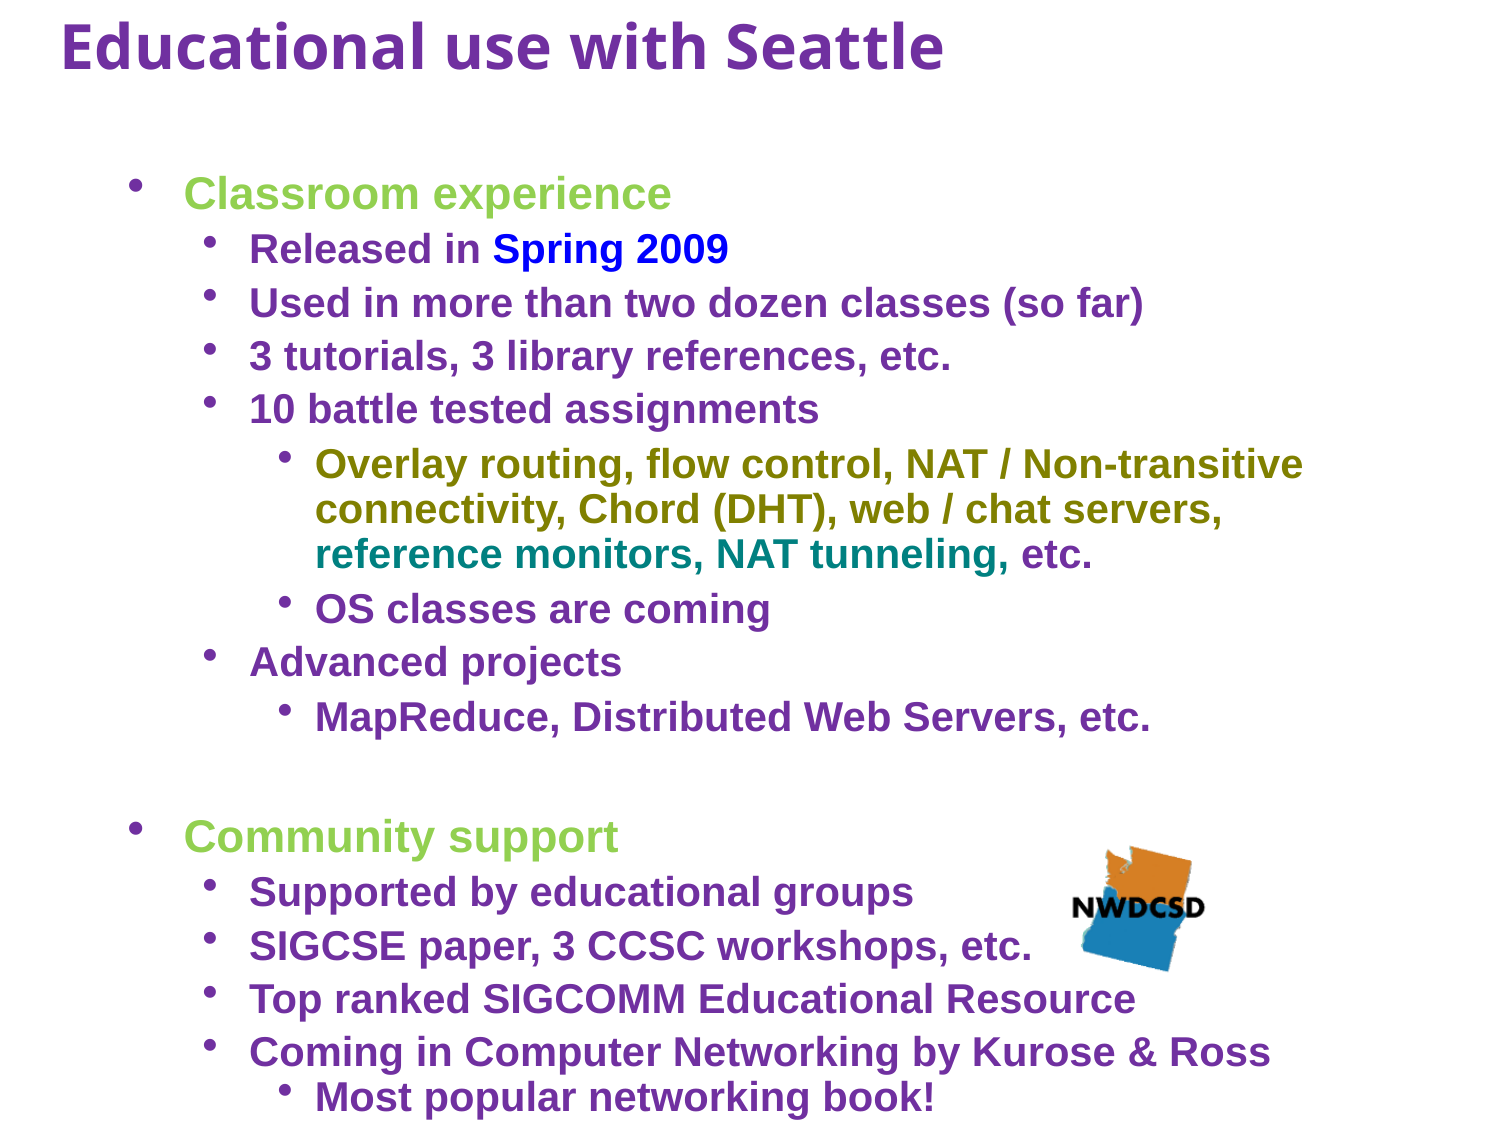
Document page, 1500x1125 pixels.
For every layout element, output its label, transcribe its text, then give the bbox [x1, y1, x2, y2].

picture [1062, 837, 1217, 986]
title Educational use with Seattle [45, 0, 1321, 188]
list Classroom experience Released in Spring 2009 Used in more than two dozen classes (so far) 3 tutorials, 3 library references, etc. 10 battle tested assignments Overlay routing, flow control, NAT / Non-transitive connectivity, Chord (DHT), web / chat servers, reference monitors, NAT tunneling, etc. OS classes are coming Advanced projects MapReduce, Distributed Web Servers, etc. Community support Supported by educational groups SIGCSE paper, 3 CCSC workshops, etc. Top ranked SIGCOMM Educational Resource Coming in Computer Networking by Kurose & Ross Most popular networking book! [112, 162, 1426, 1125]
